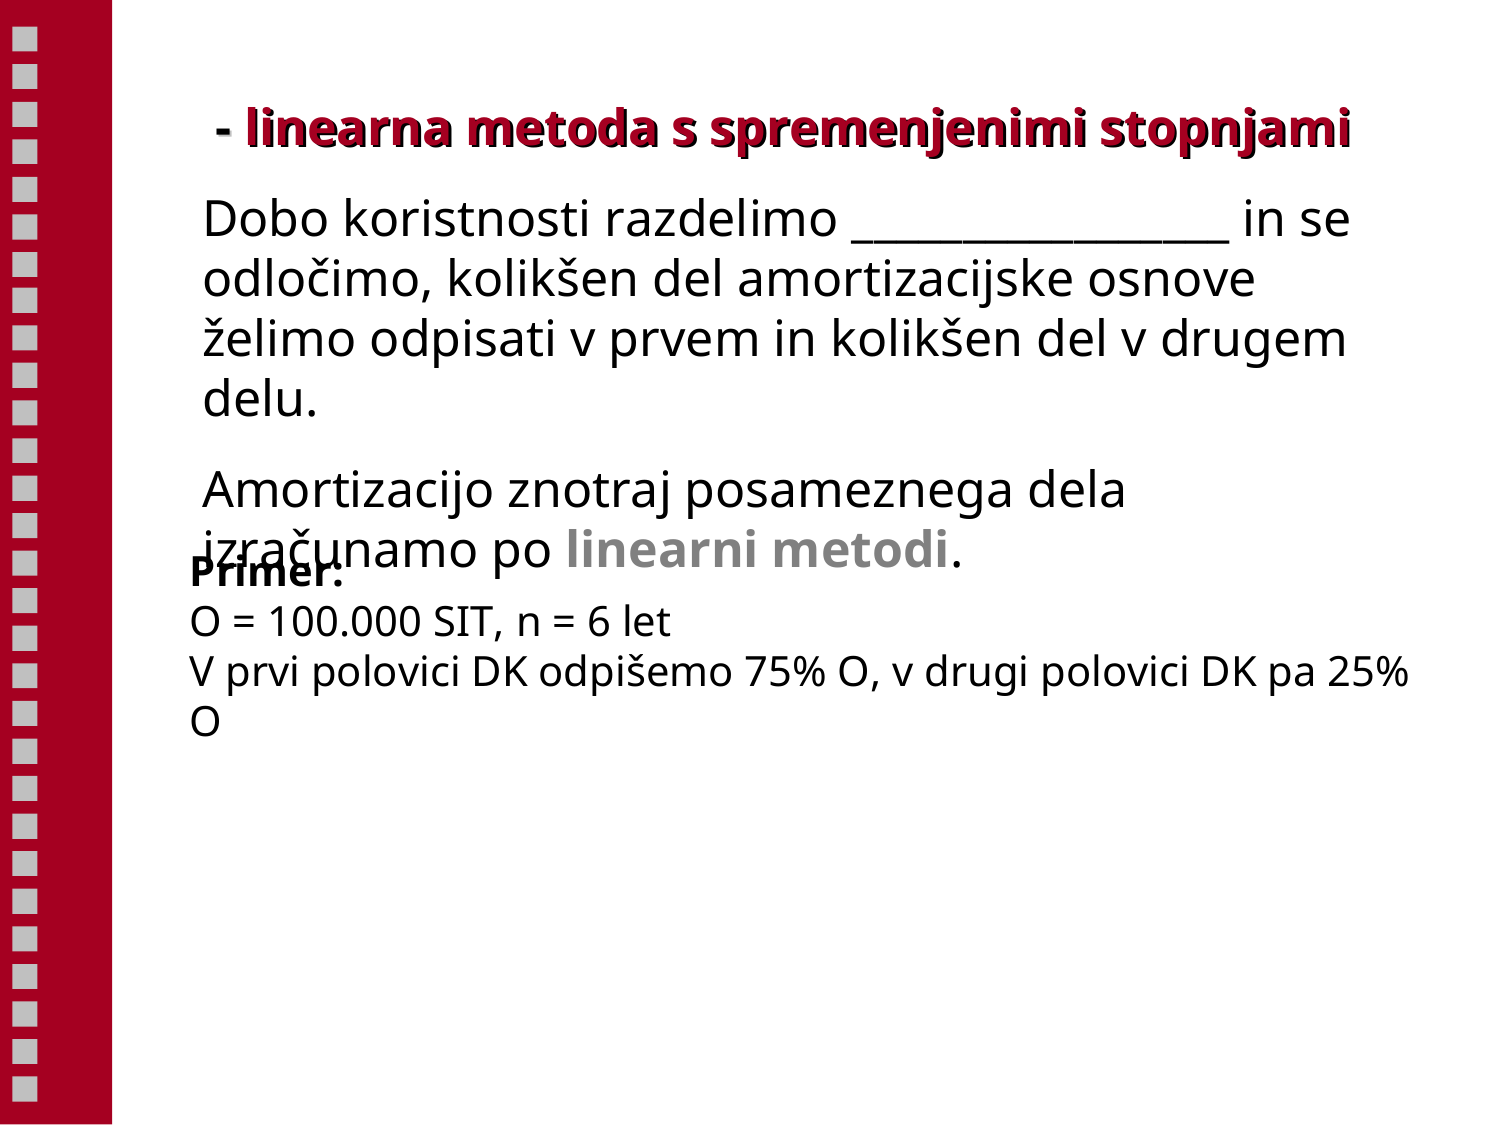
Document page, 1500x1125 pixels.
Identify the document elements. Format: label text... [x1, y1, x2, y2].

text_box Primer: O = 100.000 SIT, n = 6 let V prvi polovici DK odpišemo 75% O, v drugi polovici DK pa 25% O [174, 537, 1463, 754]
text_box - linearna metoda s spremenjenimi stopnjami Dobo koristnosti razdelimo _________________ in se odločimo, kolikšen del amortizacijske osnove želimo odpisati v prvem in kolikšen del v drugem delu. Amortizacijo znotraj posameznega dela izračunamo po linearni metodi. [187, 87, 1413, 537]
